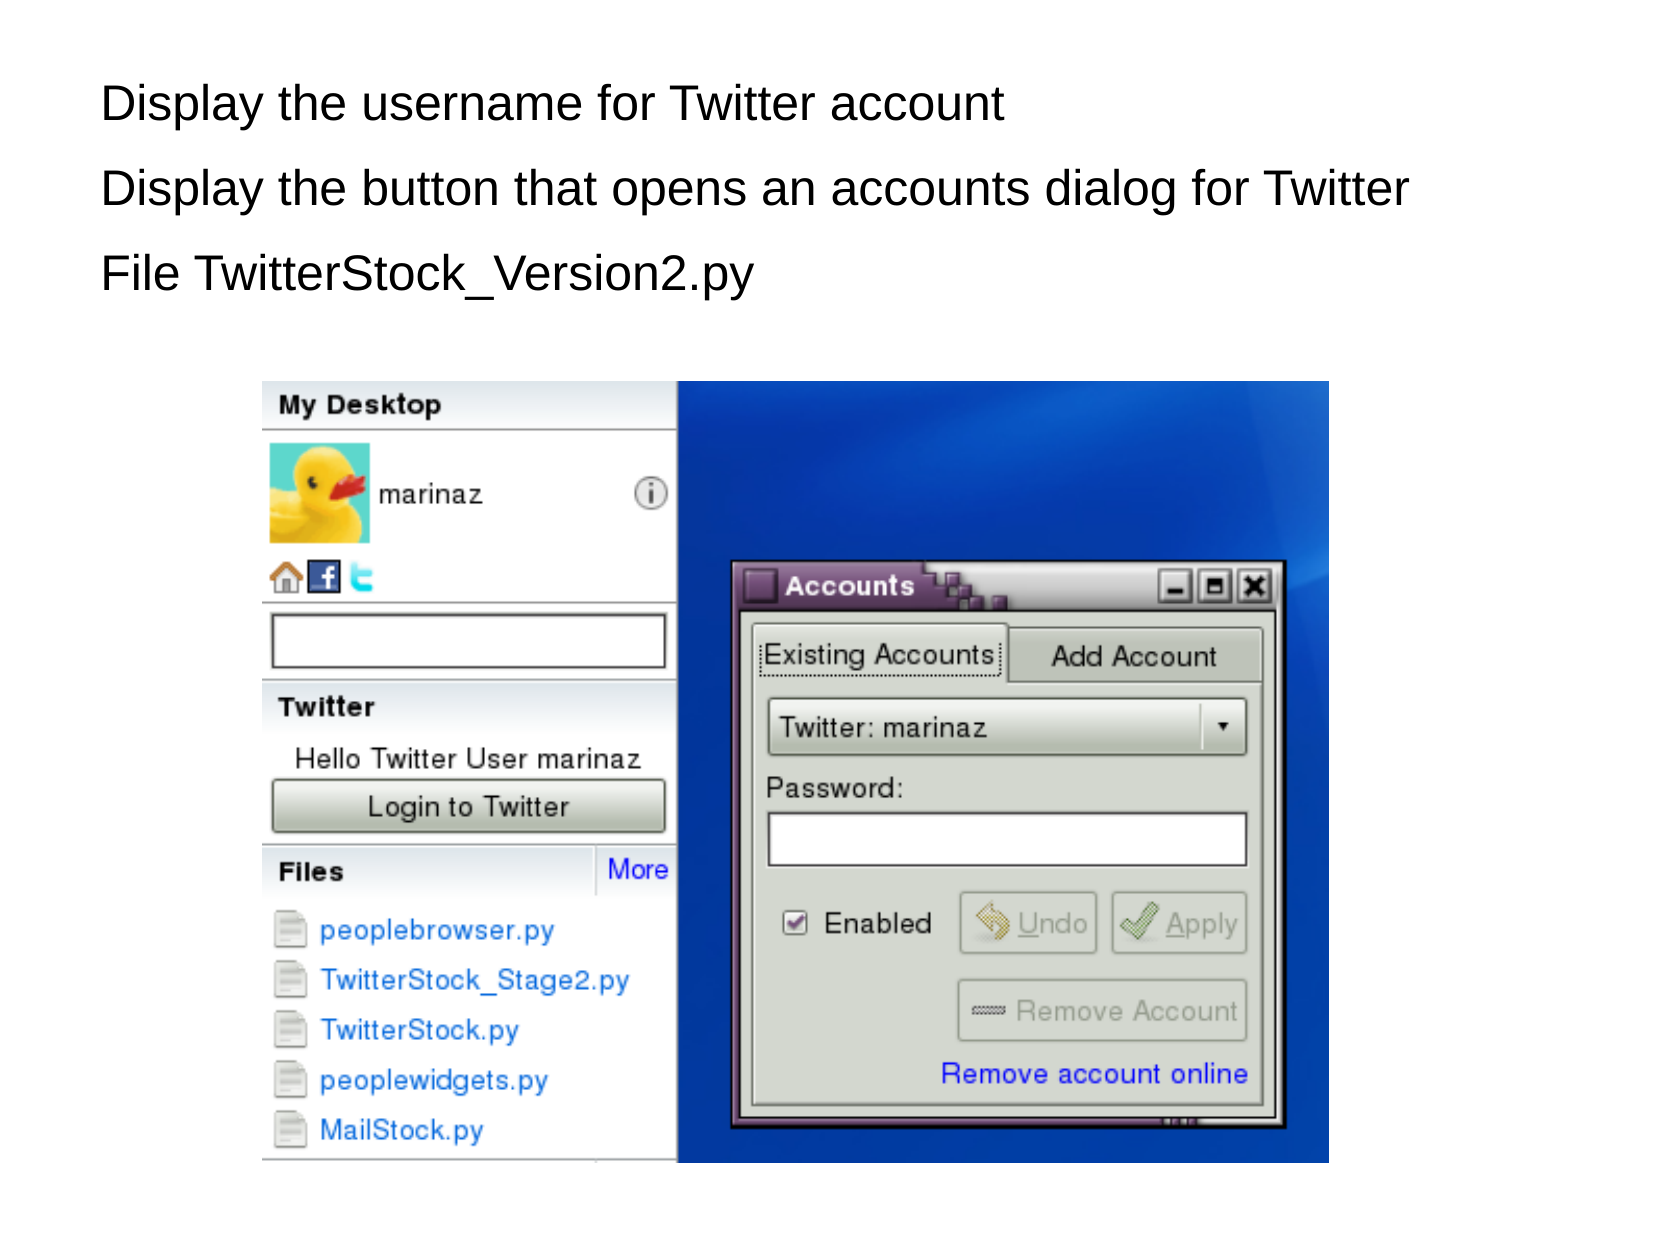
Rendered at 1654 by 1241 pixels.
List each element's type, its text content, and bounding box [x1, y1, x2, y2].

list Display the username for Twitter account Display the button that opens an accounts dialog for Twitter File TwitterStock_Version2.py [82, 75, 1571, 1094]
picture [262, 381, 1329, 1163]
